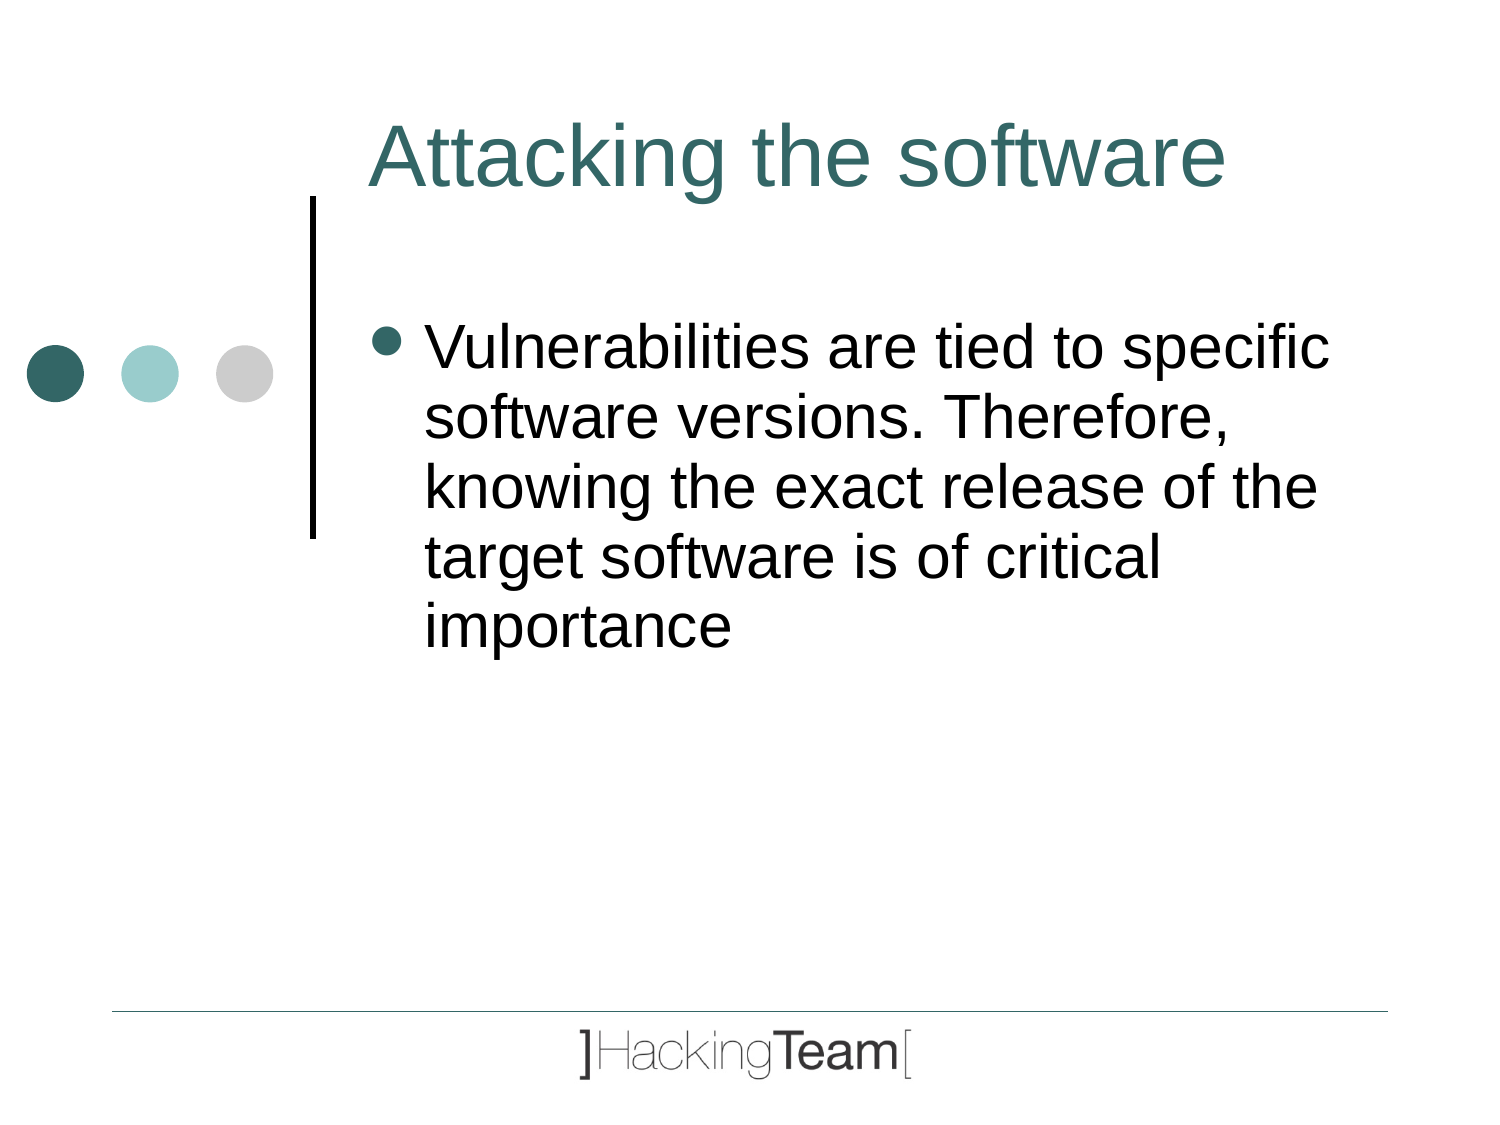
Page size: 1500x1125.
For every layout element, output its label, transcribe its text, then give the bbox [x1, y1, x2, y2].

picture [574, 1041, 916, 1084]
title Attacking the software [249, 38, 1401, 275]
list Vulnerabilities are tied to specific software versions. Therefore, knowing the exact release of the target software is of critical importance [249, 312, 1401, 1041]
